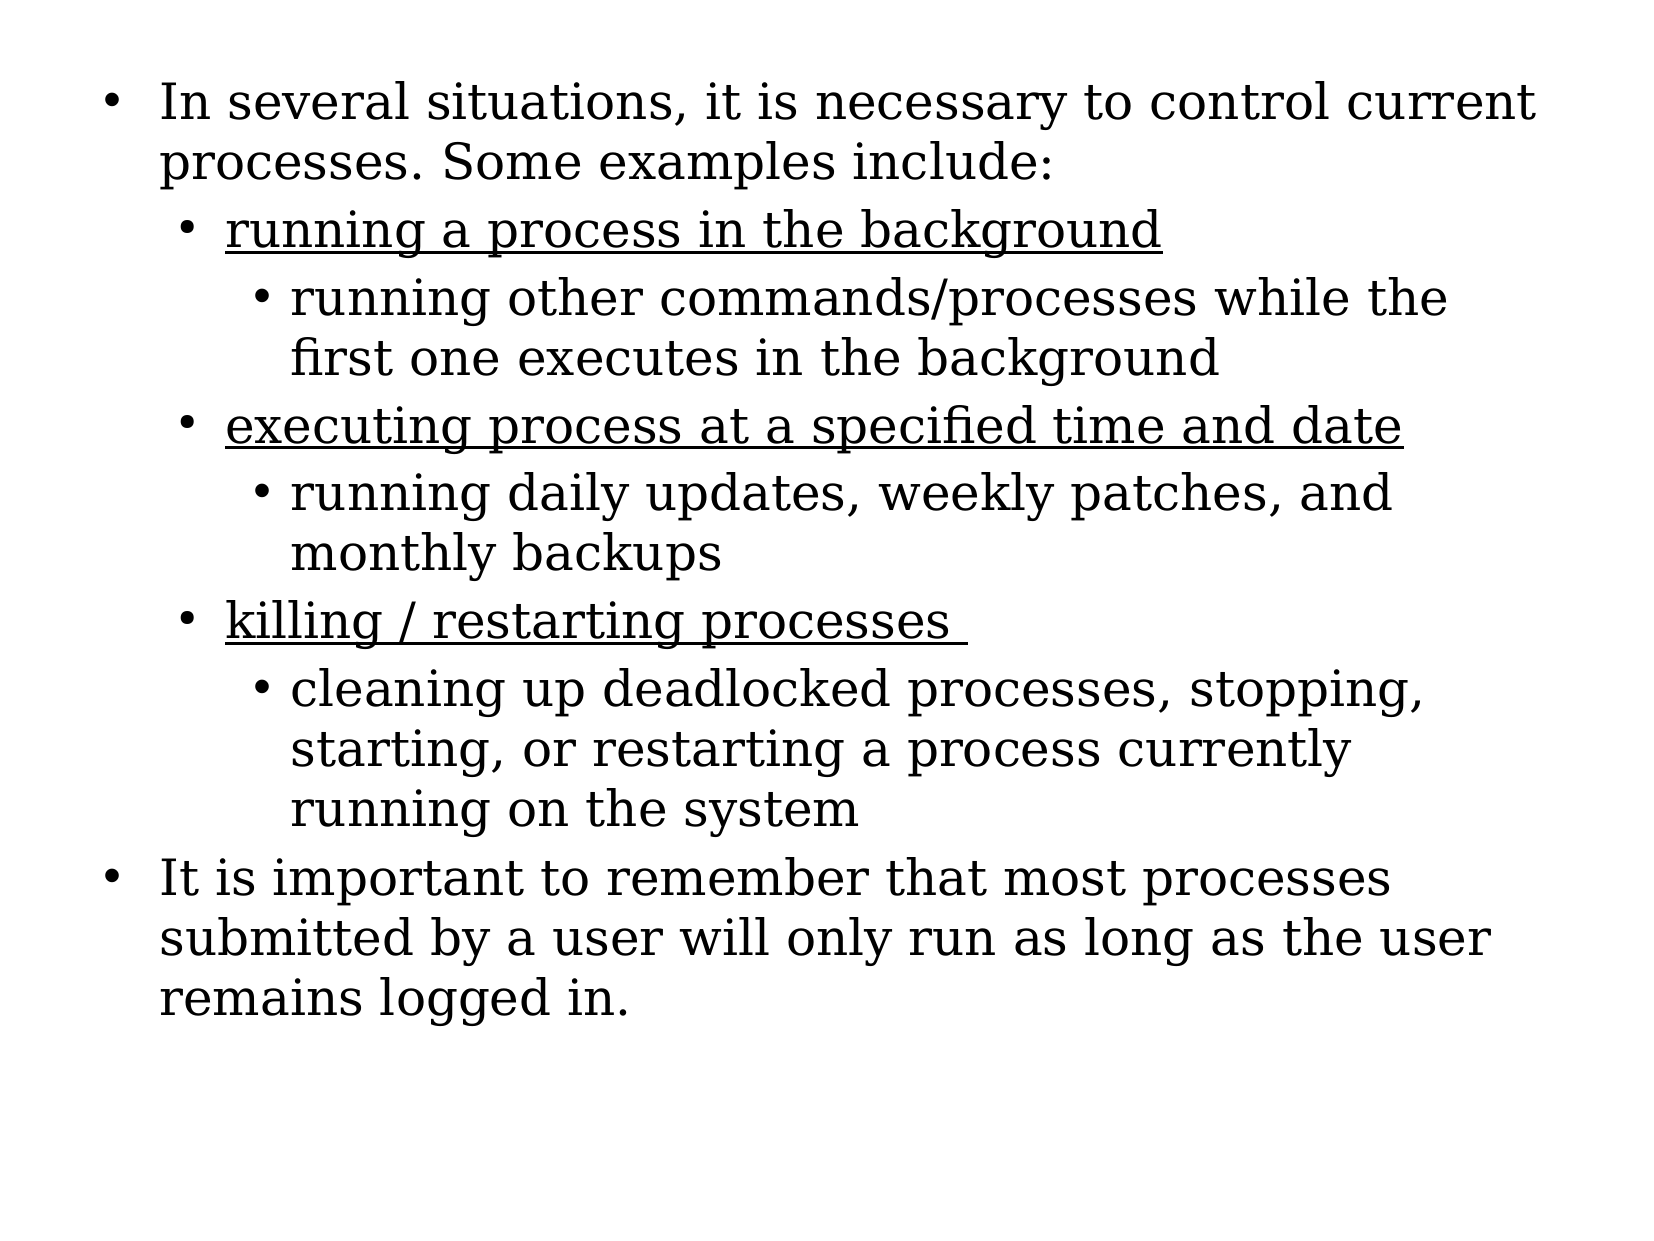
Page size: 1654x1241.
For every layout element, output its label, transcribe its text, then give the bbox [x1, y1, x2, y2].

list In several situations, it is necessary to control current processes. Some examples include: running a process in the background running other commands/processes while the first one executes in the background executing process at a specified time and date running daily updates, weekly patches, and monthly backups killing / restarting processes cleaning up deadlocked processes, stopping, starting, or restarting a process currently running on the system It is important to remember that most processes submitted by a user will only run as long as the user remains logged in. [88, 61, 1565, 1094]
